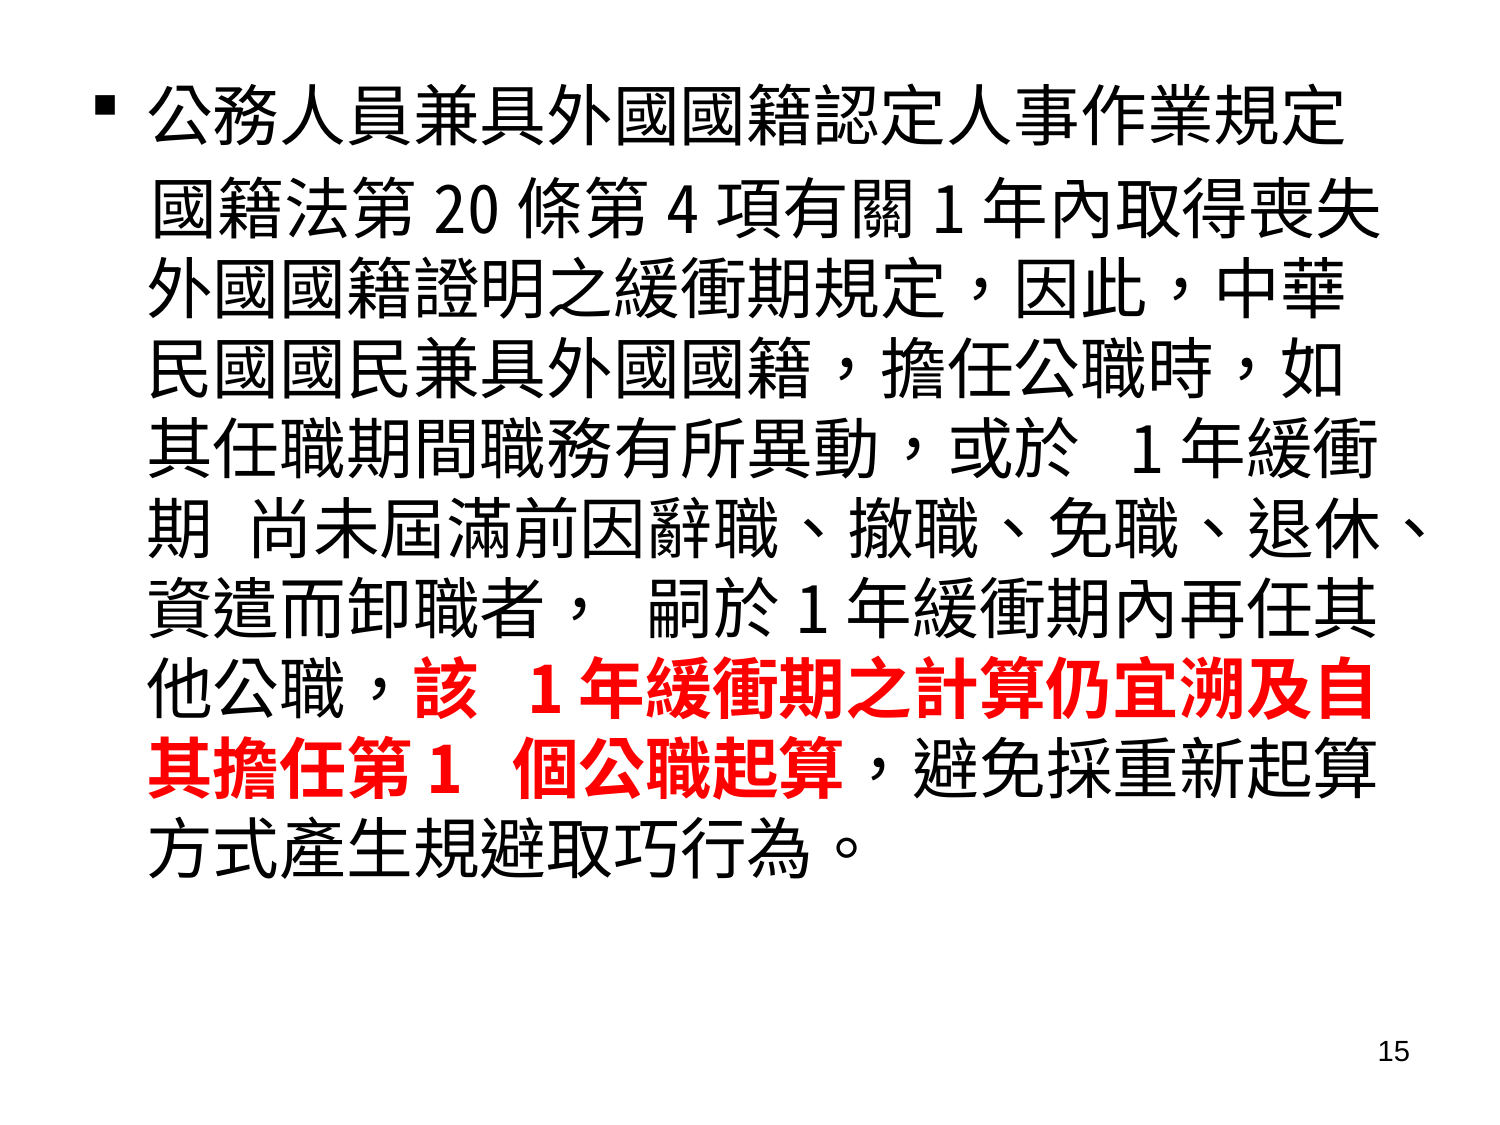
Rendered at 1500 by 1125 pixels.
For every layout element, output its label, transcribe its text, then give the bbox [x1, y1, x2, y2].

list 公務人員兼具外國國籍認定人事作業規定 國籍法第20條第4項有關1年內取得喪失外國國籍證明之緩衝期規定，因此，中華民國國民兼具外國國籍，擔任公職時，如其任職期間職務有所異動，或於 1年緩衝期 尚未屆滿前因辭職、撤職、免職、退休、資遣而卸職者， 嗣於1年緩衝期內再任其他公職，該 1年緩衝期之計算仍宜溯及自其擔任第1 個公職起算，避免採重新起算方式產生規避取巧行為。 [75, 66, 1426, 1005]
